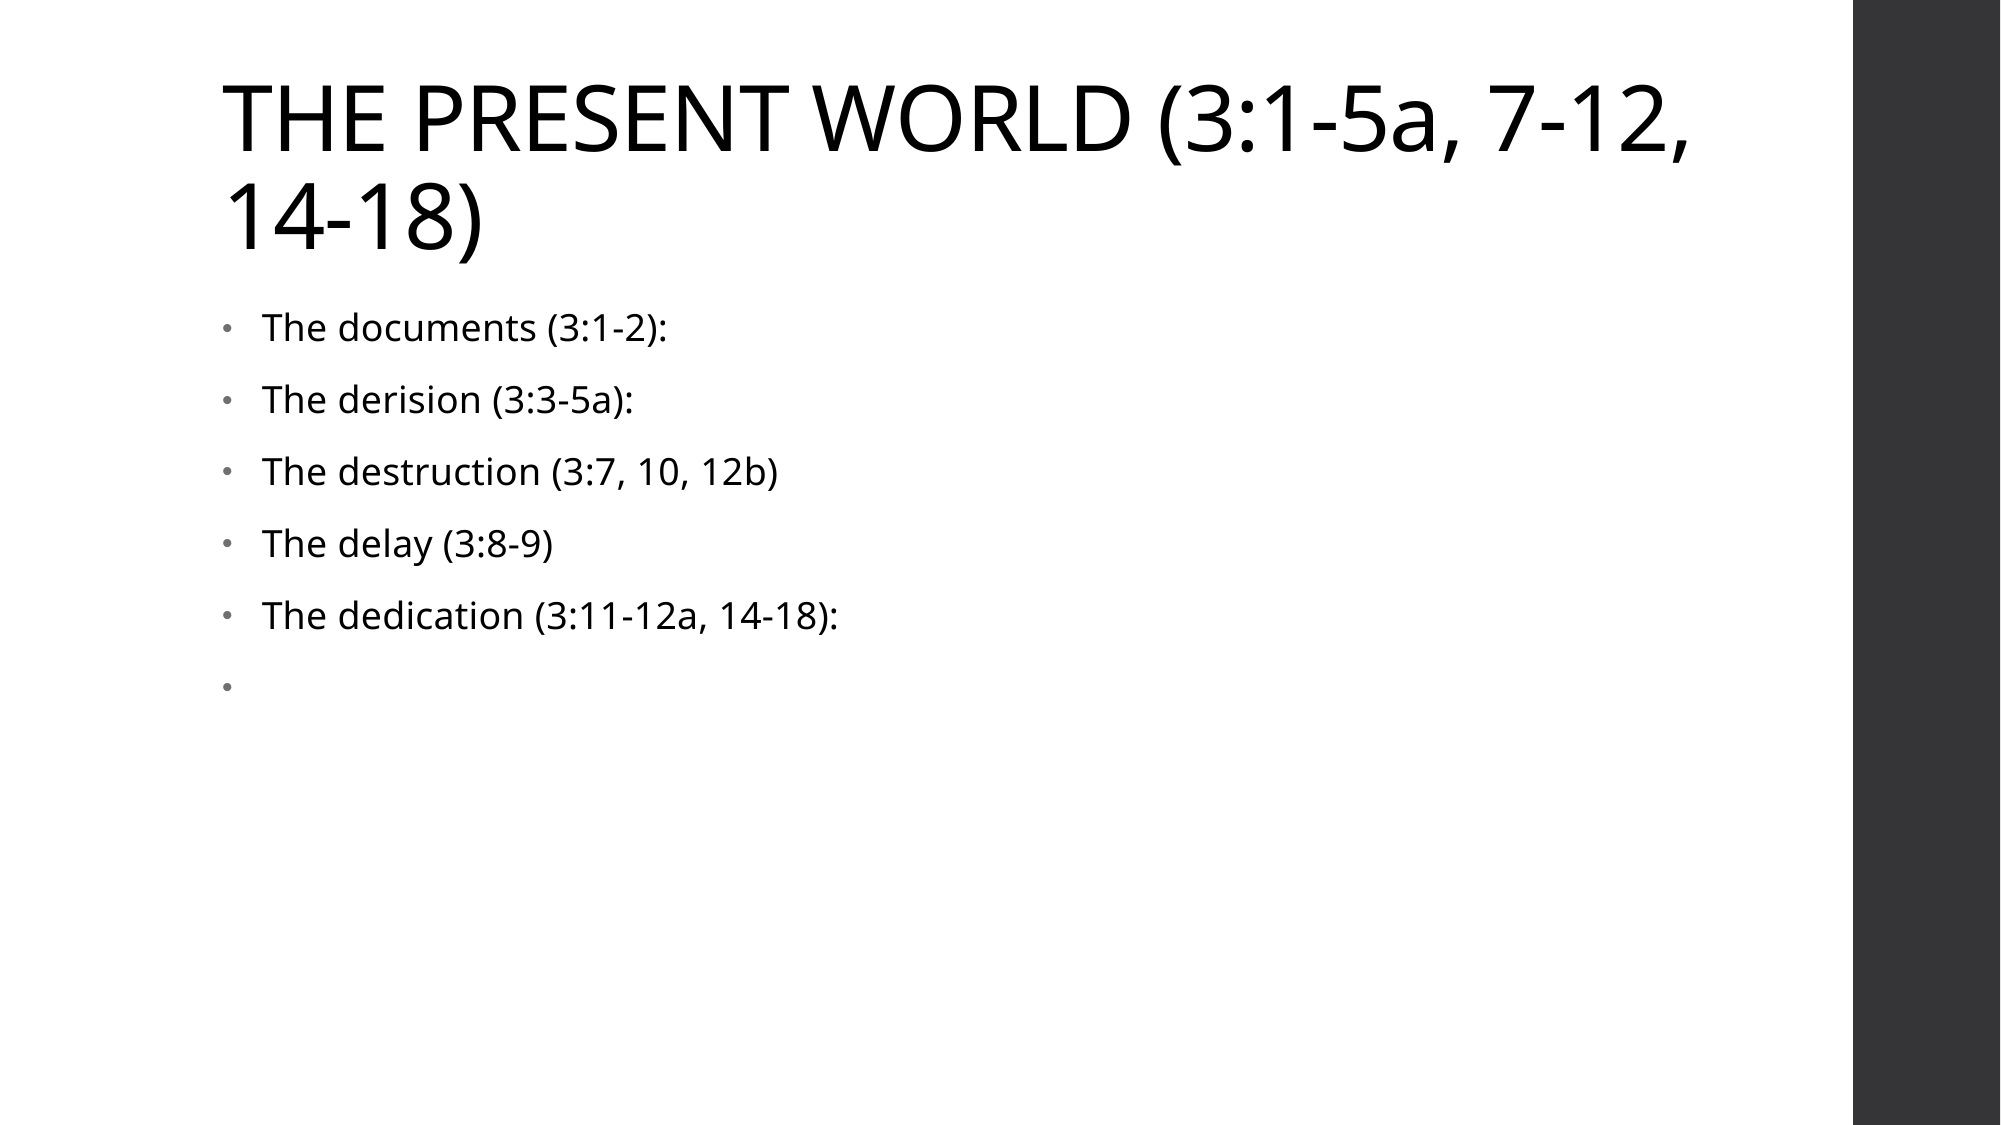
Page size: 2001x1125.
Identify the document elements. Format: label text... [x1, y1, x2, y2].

list The documents (3:1-2): The derision (3:3-5a): The destruction (3:7, 10, 12b) The delay (3:8-9) The dedication (3:11-12a, 14-18): [206, 299, 1617, 1014]
title THE PRESENT WORLD (3:1-5a, 7-12, 14-18) [206, 60, 1797, 278]
